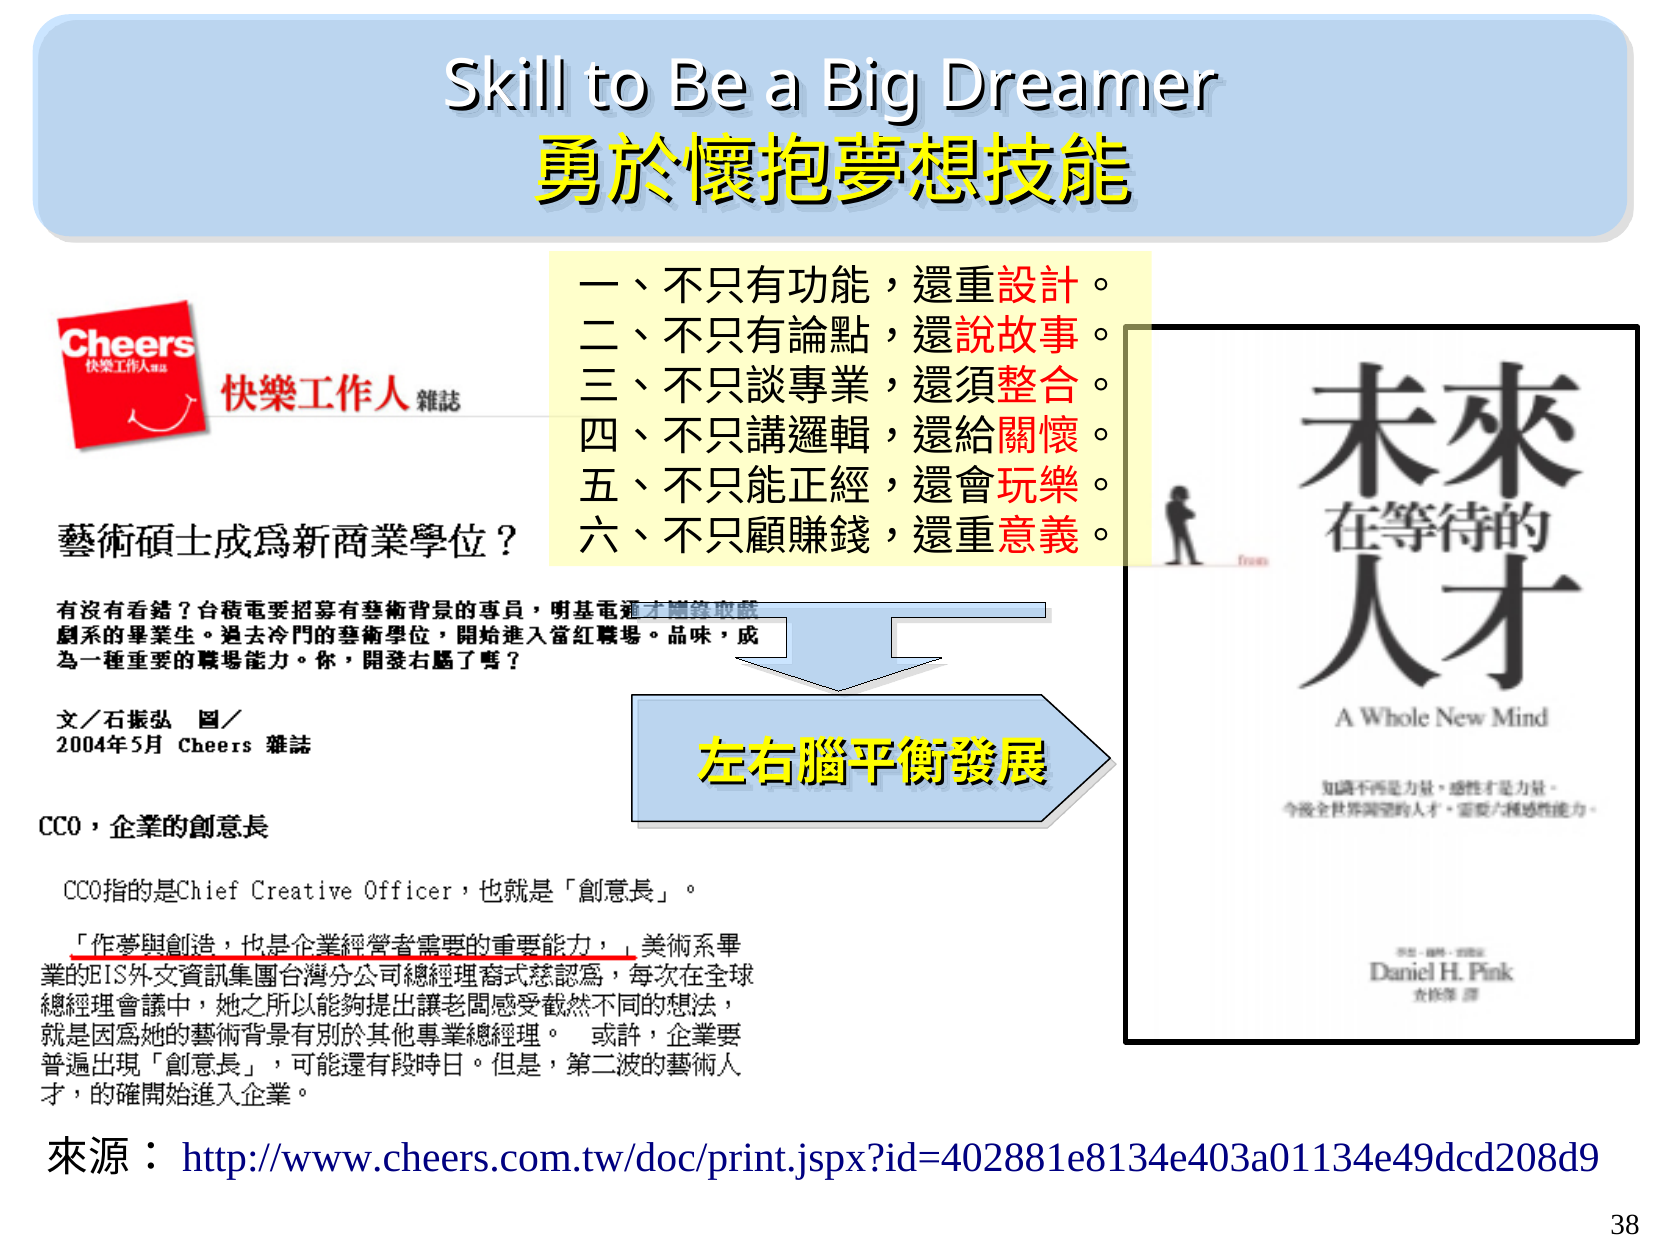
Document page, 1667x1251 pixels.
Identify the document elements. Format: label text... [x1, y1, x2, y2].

text_box Skill to Be a Big Dreamer 勇於懷抱夢想技能 [32, 14, 1628, 237]
picture [29, 272, 802, 1117]
text_box 左右腦平衡發展 [631, 694, 1111, 822]
picture [1128, 330, 1635, 1039]
text_box [631, 602, 1046, 692]
text_box 來源：http://www.cheers.com.tw/doc/print.jspx?id=402881e8134e403a01134e49dcd208d9 [32, 1122, 1654, 1211]
text_box 一、不只有功能，還重設計。 二、不只有論點，還說故事。 三、不只談專業，還須整合。 四、不只講邏輯，還給關懷。 五、不只能正經，還會玩樂。 六、不只顧賺錢，還重意義。 [549, 251, 1152, 567]
